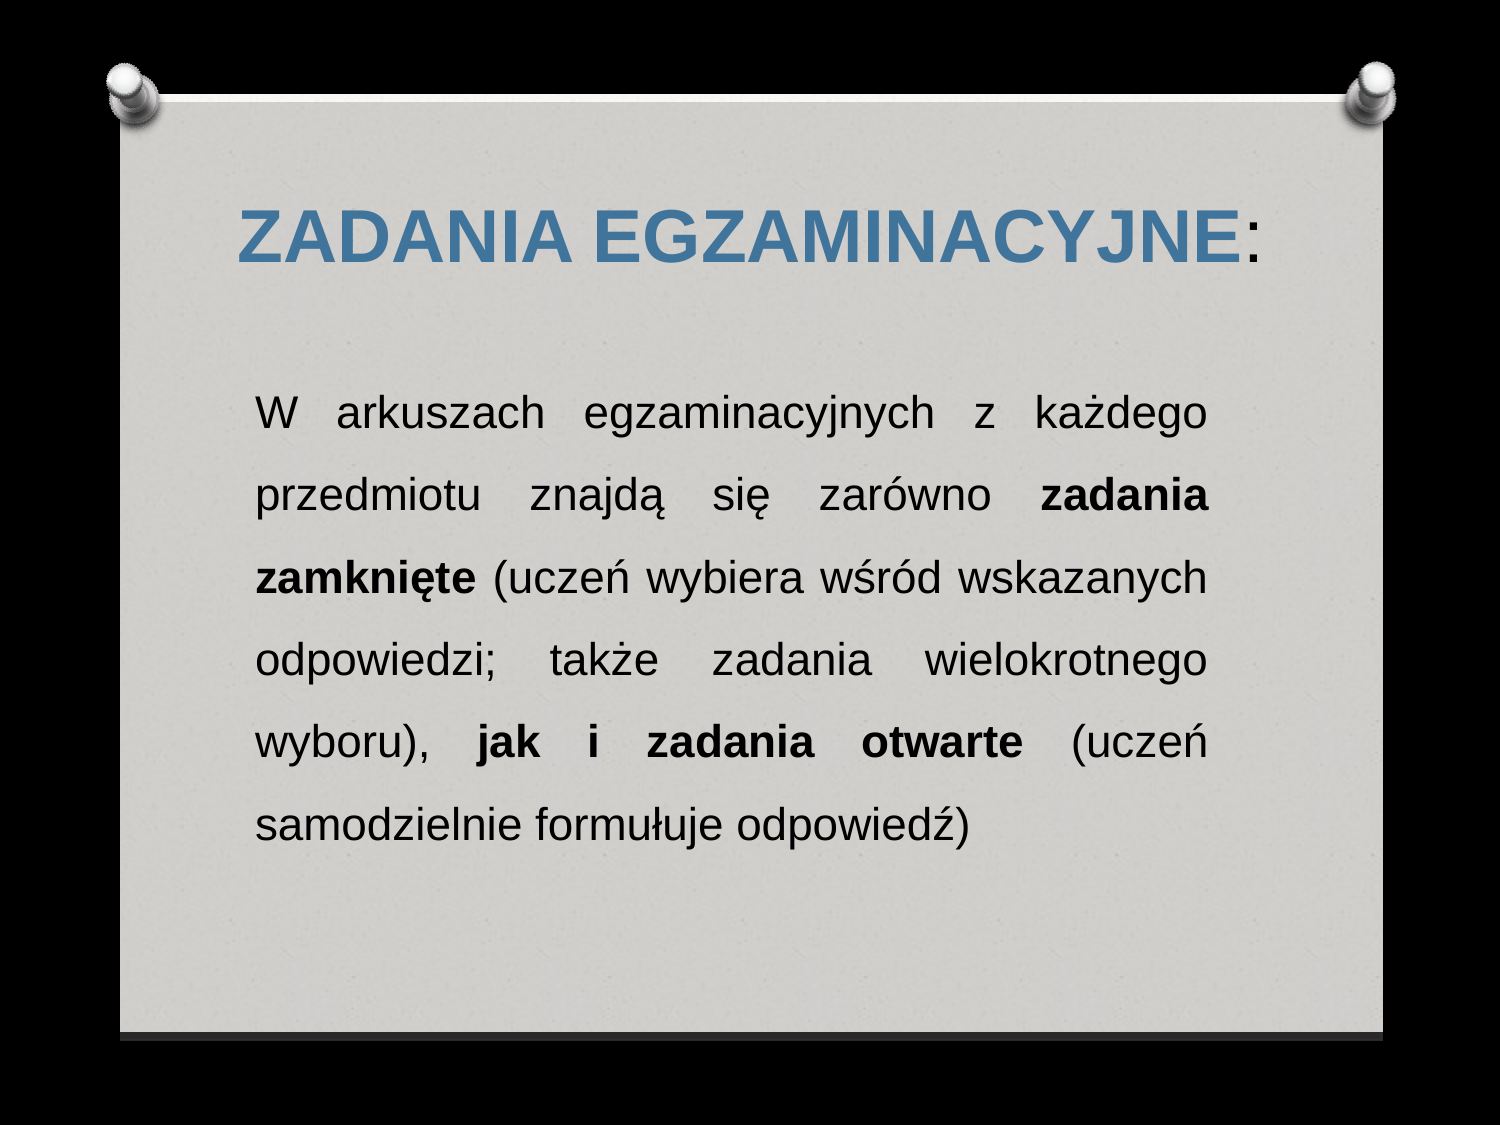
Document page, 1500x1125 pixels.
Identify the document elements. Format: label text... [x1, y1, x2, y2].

title ZADANIA EGZAMINACYJNE: [179, 134, 1323, 332]
list W arkuszach egzaminacyjnych z każdego przedmiotu znajdą się zarówno zadania zamknięte (uczeń wybiera wśród wskazanych odpowiedzi; także zadania wielokrotnego wyboru), jak i zadania otwarte (uczeń samodzielnie formułuje odpowiedź) [240, 347, 1257, 939]
